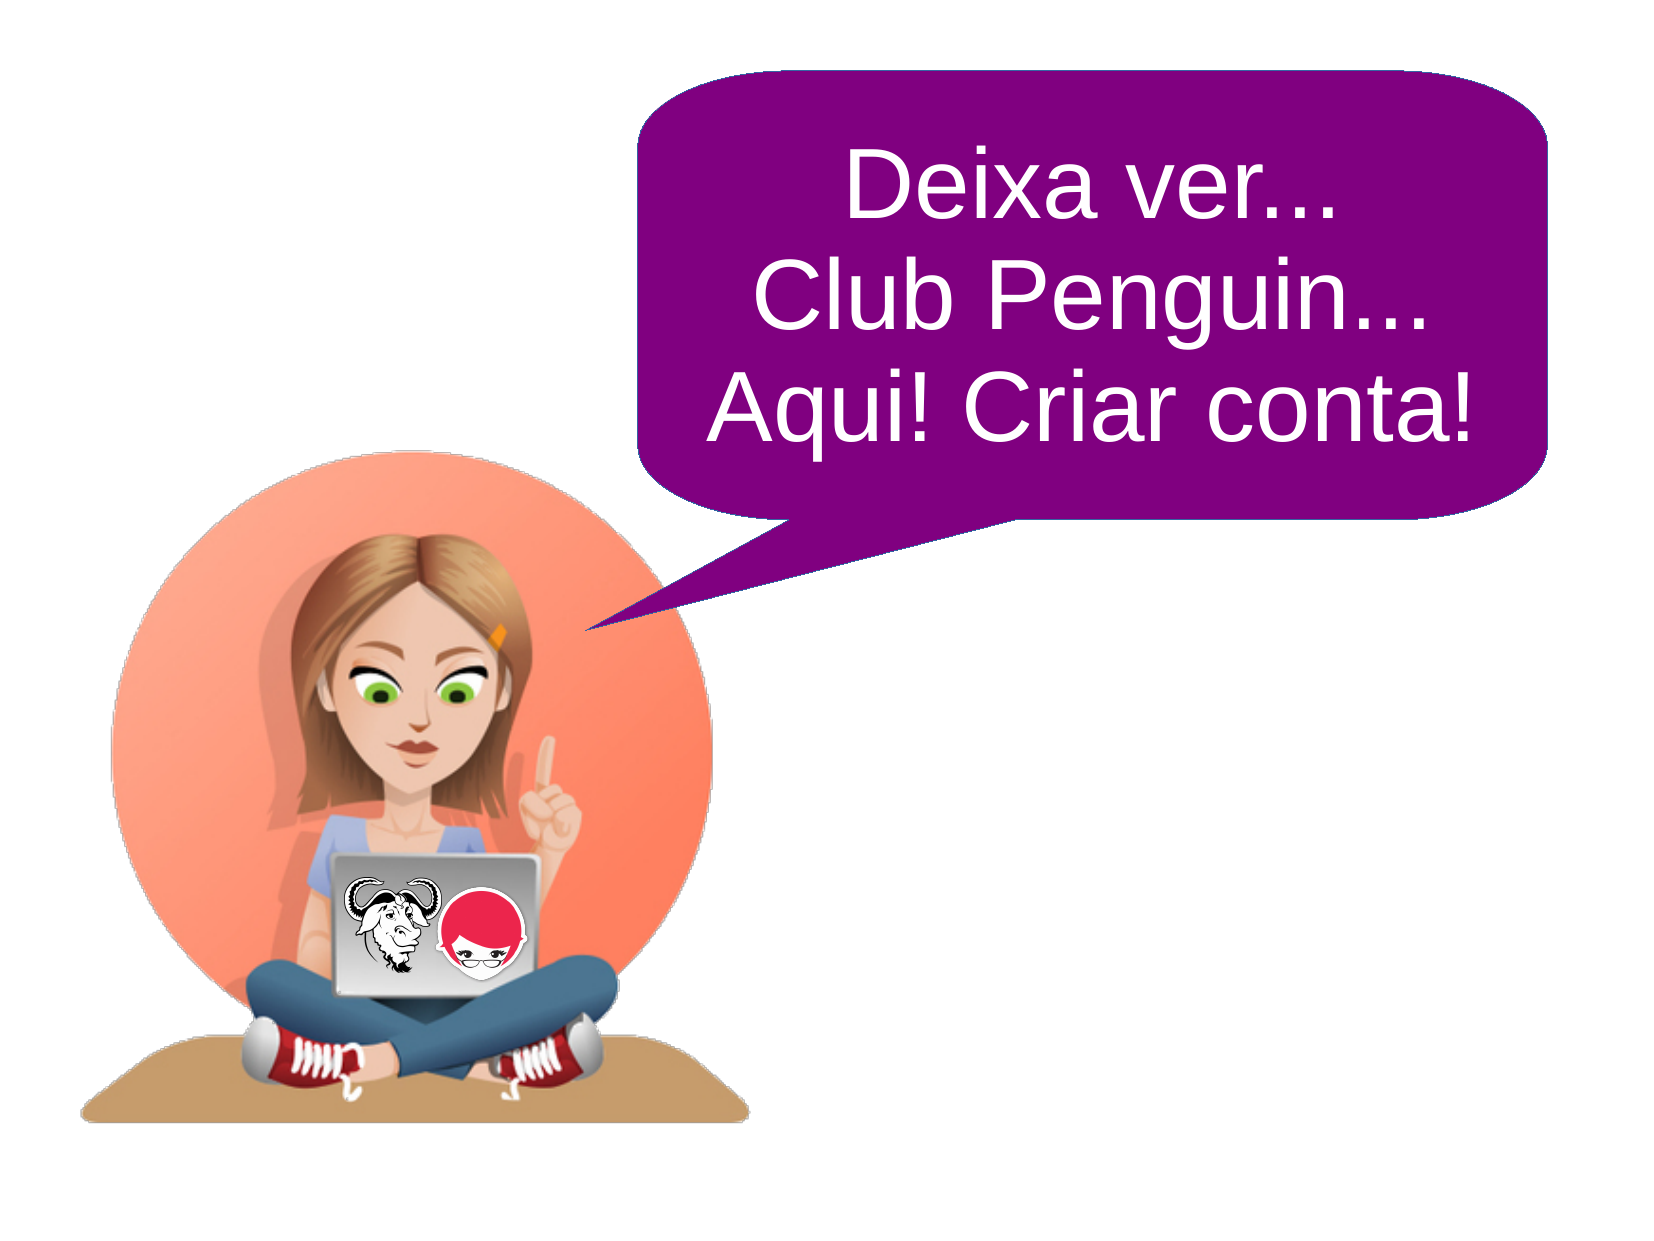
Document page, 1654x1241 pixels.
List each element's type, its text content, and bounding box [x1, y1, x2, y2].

text_box Deixa ver... Club Penguin... Aqui! Criar conta! [585, 70, 1548, 631]
picture [53, 413, 798, 1146]
